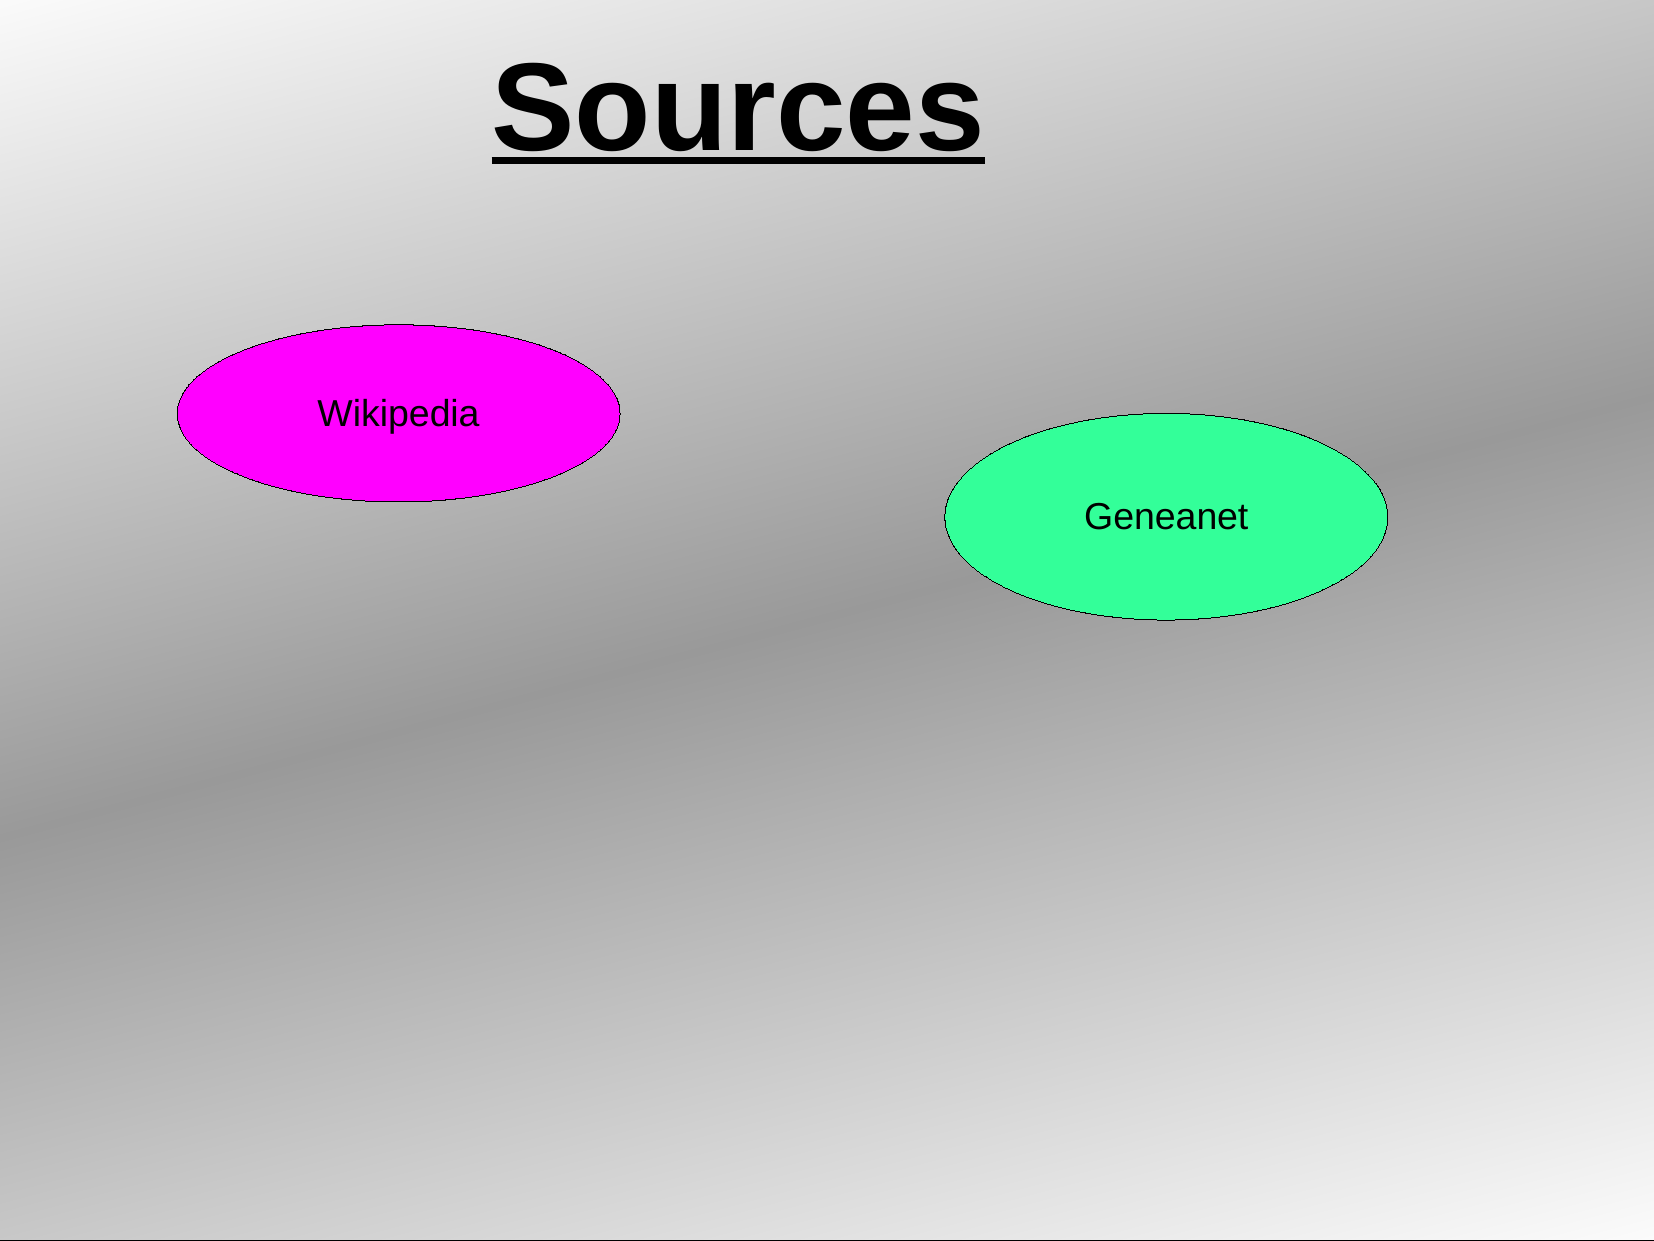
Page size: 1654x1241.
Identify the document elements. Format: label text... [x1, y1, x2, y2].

text_box Geneanet [944, 413, 1388, 621]
text_box [0, 0, 1654, 1241]
text_box Sources [295, 29, 1182, 185]
text_box Wikipedia [177, 324, 621, 502]
